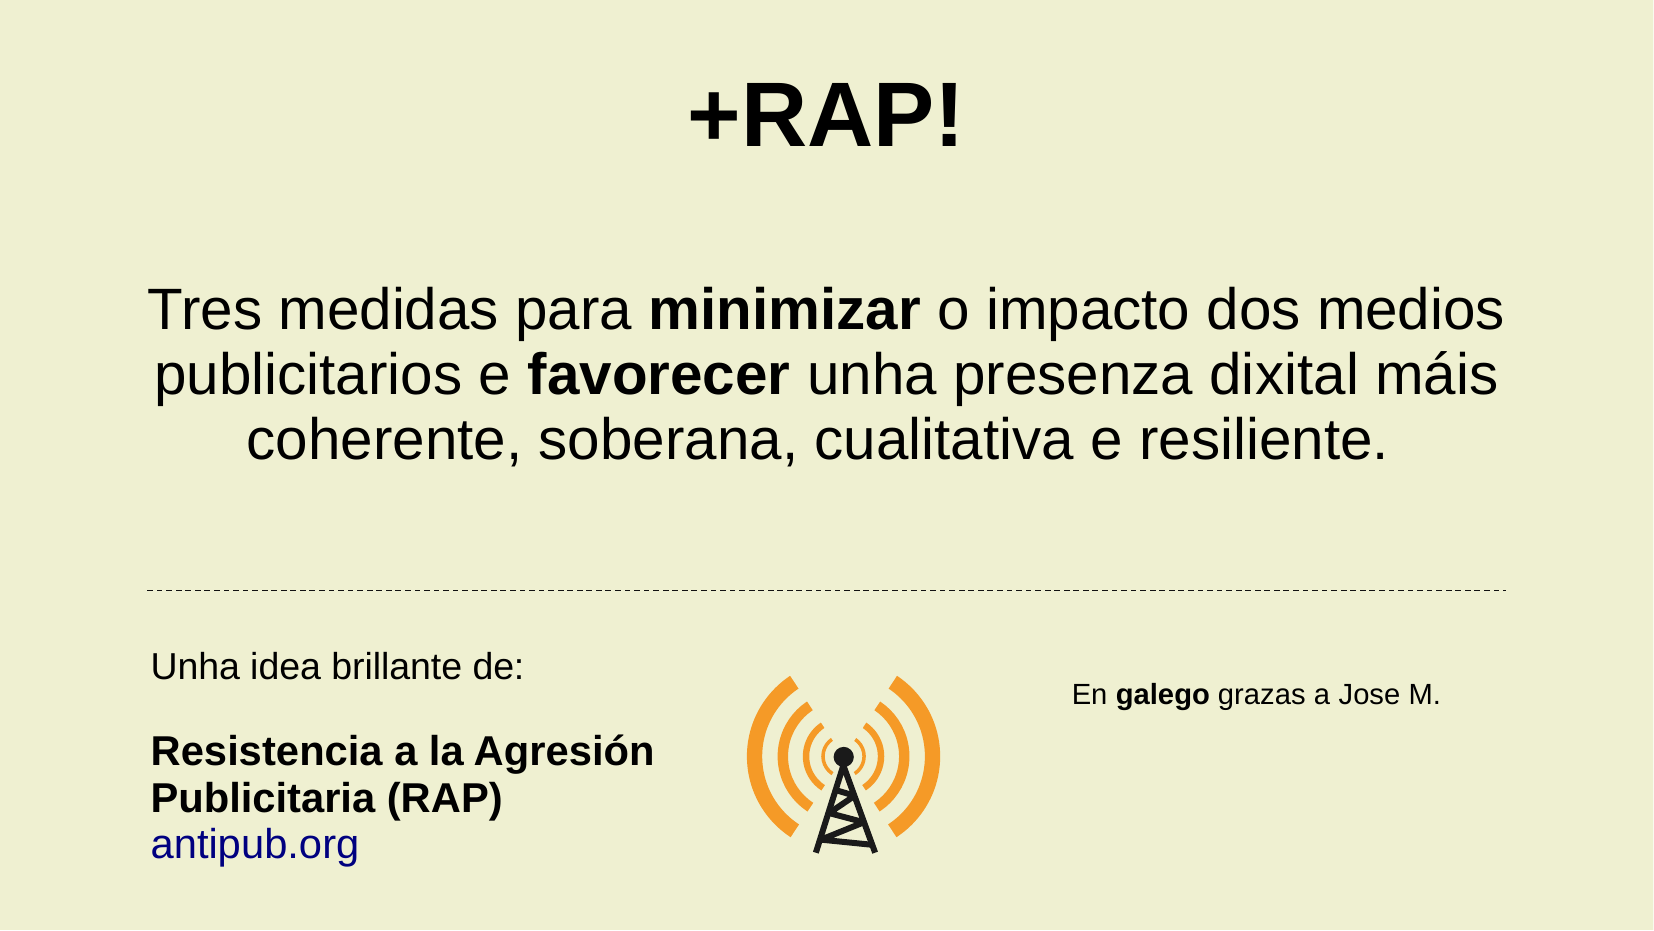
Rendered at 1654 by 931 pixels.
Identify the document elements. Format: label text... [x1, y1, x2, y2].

text_box Unha idea brillante de: [135, 637, 550, 695]
subtitle Tres medidas para minimizar o impacto dos medios publicitarios e favorecer unha presenza dixital máis coherente, soberana, cualitativa e resiliente. [82, 247, 1571, 502]
picture [726, 639, 961, 875]
text_box En galego grazas a Jose M. [1057, 637, 1565, 737]
text_box Resistencia a la Agresión Publicitaria (RAP) antipub.org [135, 720, 680, 922]
title +RAP! [82, 37, 1571, 193]
